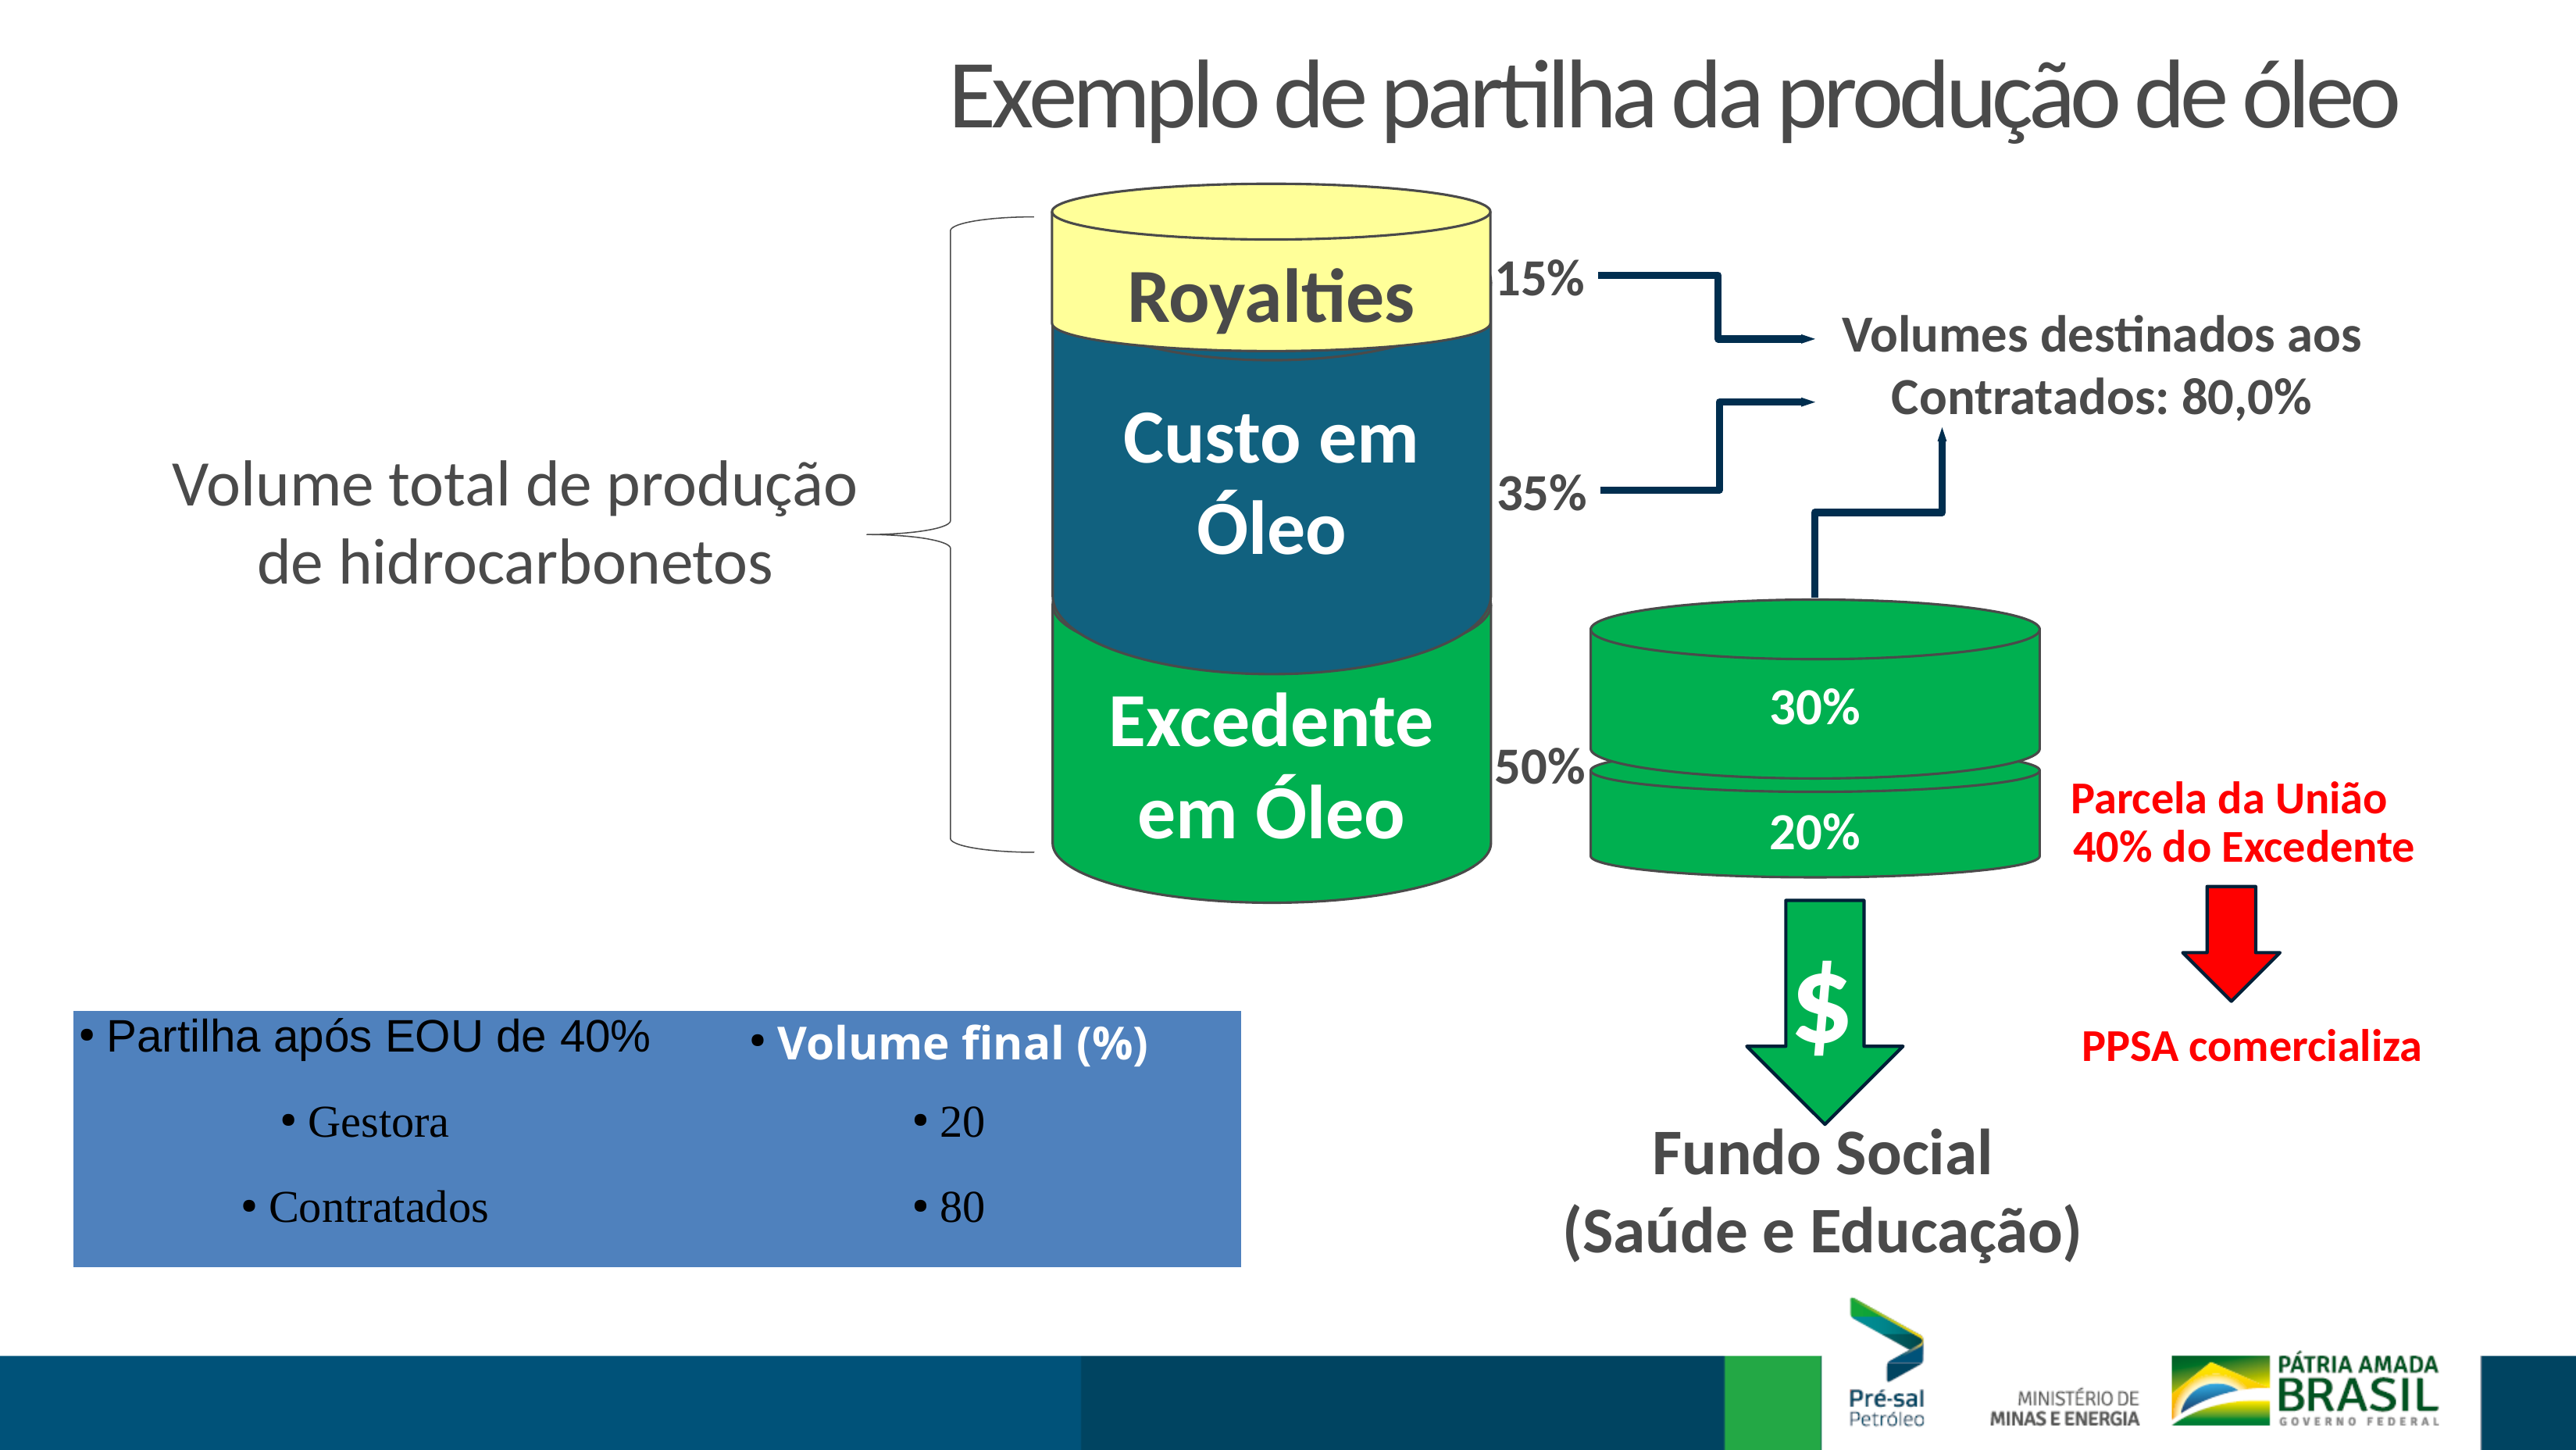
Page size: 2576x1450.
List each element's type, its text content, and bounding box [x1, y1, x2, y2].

text_box [1746, 900, 1903, 1103]
text_box Parcela da União [2059, 762, 2404, 791]
text_box Custo em Óleo [1052, 324, 1491, 674]
text_box 50% [1482, 726, 1599, 802]
text_box 40% do Excedente [2046, 791, 2468, 882]
text_box Volume total de produção de hidrocarbonetos [94, 434, 937, 605]
text_box 20% [1590, 761, 2040, 877]
text_box [2182, 886, 2281, 1002]
text_box 15% [1482, 238, 1599, 313]
text_box Excedente em Óleo [1052, 602, 1491, 903]
table_cell Gestora [73, 1096, 657, 1182]
table_header Volume final (%) [657, 1011, 1241, 1096]
table_cell Contratados [73, 1182, 657, 1267]
text_box Royalties [1051, 184, 1491, 352]
text_box Volumes destinados aos Contratados: 80,0% [1822, 293, 2382, 432]
table_cell 20 [657, 1096, 1241, 1182]
text_box $ [1778, 910, 1854, 1076]
title Exemplo de partilha da produção de óleo [937, 30, 2501, 165]
table_header Partilha após EOU de 40% [73, 1011, 657, 1096]
text_box PPSA comercializa [2059, 1009, 2481, 1077]
table_cell 80 [657, 1182, 1241, 1267]
text_box Fundo Social (Saúde e Educação) [1547, 1103, 2099, 1273]
text_box 35% [1485, 452, 1600, 528]
text_box 30% [1590, 599, 2040, 779]
